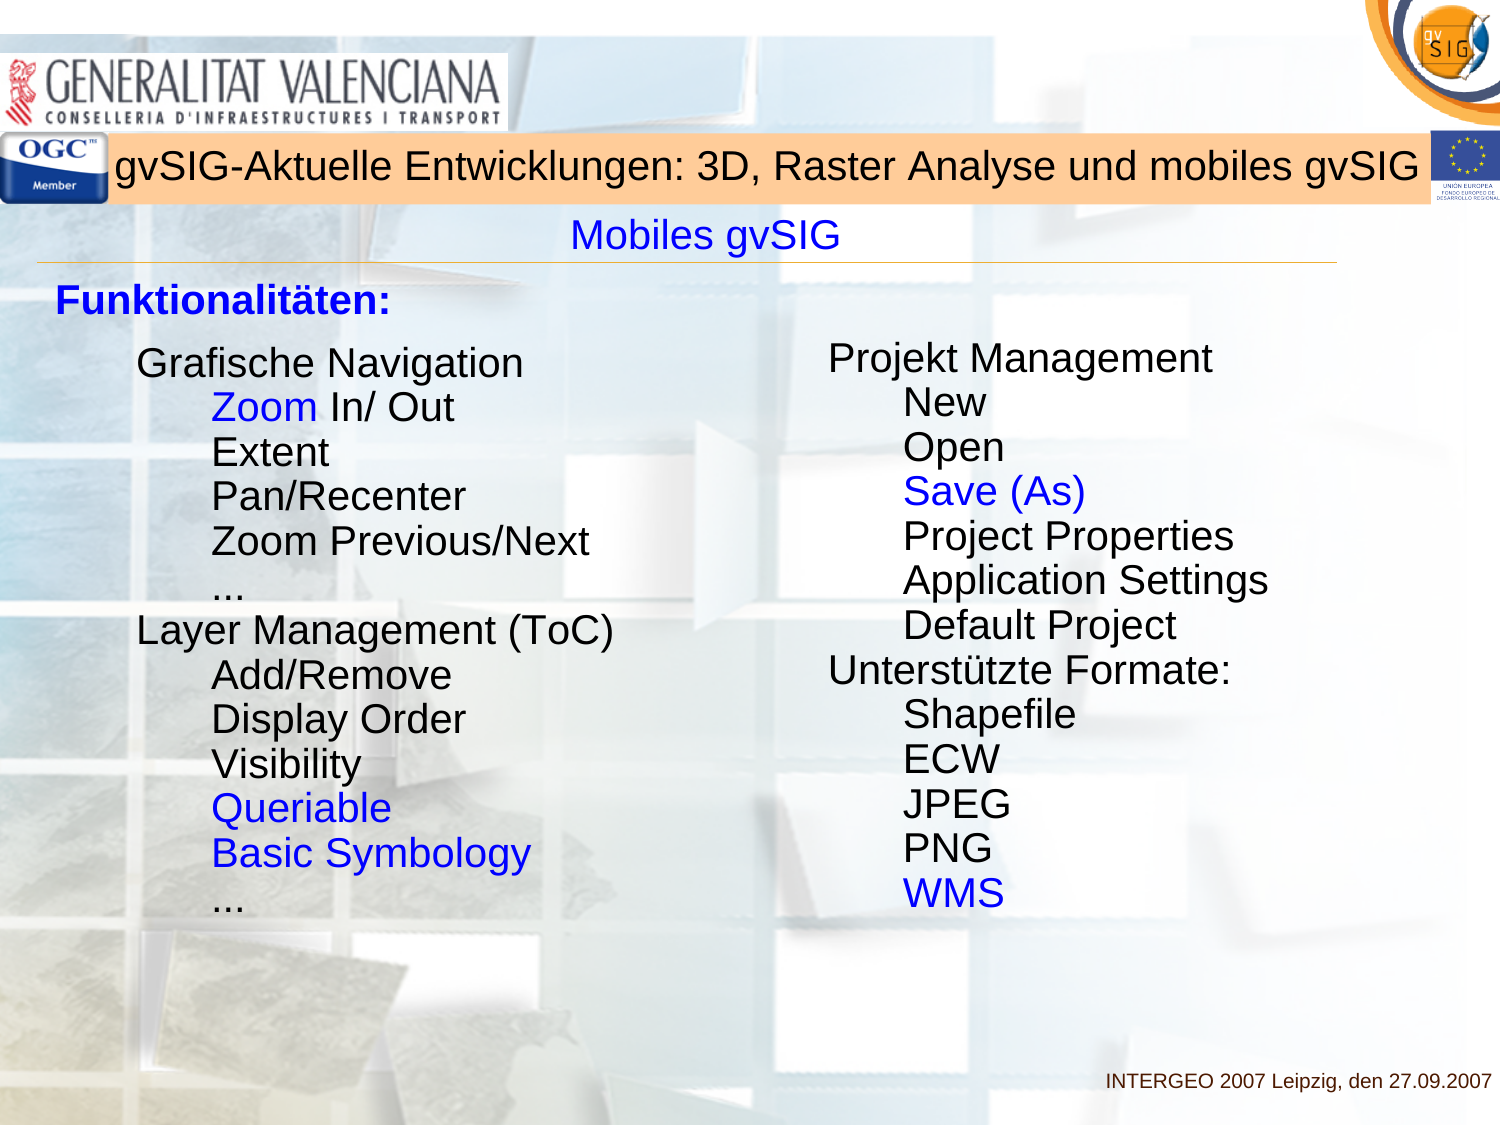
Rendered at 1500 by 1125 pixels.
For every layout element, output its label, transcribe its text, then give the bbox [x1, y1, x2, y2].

picture [1363, 0, 1500, 127]
picture [0, 53, 508, 131]
text_box [108, 193, 1431, 205]
text_box Mobiles gvSIG [570, 214, 872, 262]
text_box [108, 133, 1431, 145]
text_box INTERGEO 2007 Leipzig, den 27.09.2007 [1103, 1070, 1495, 1094]
picture [1429, 129, 1500, 200]
text_box gvSIG-Aktuelle Entwicklungen: 3D, Raster Analyse und mobiles gvSIG [102, 145, 1434, 193]
picture [0, 132, 109, 204]
text_box Grafische Navigation Zoom In/ Out Extent Pan/Recenter Zoom Previous/Next ... Layer Management (ToC) Add/Remove Display Order Visibility Queriable Basic Symbology ... [64, 341, 799, 927]
text_box Funktionalitäten: [52, 278, 395, 327]
text_box Projekt Management New Open Save (As) Project Properties Application Settings Default Project Unterstützte Formate: Shapefile ECW JPEG PNG WMS [704, 336, 1486, 922]
